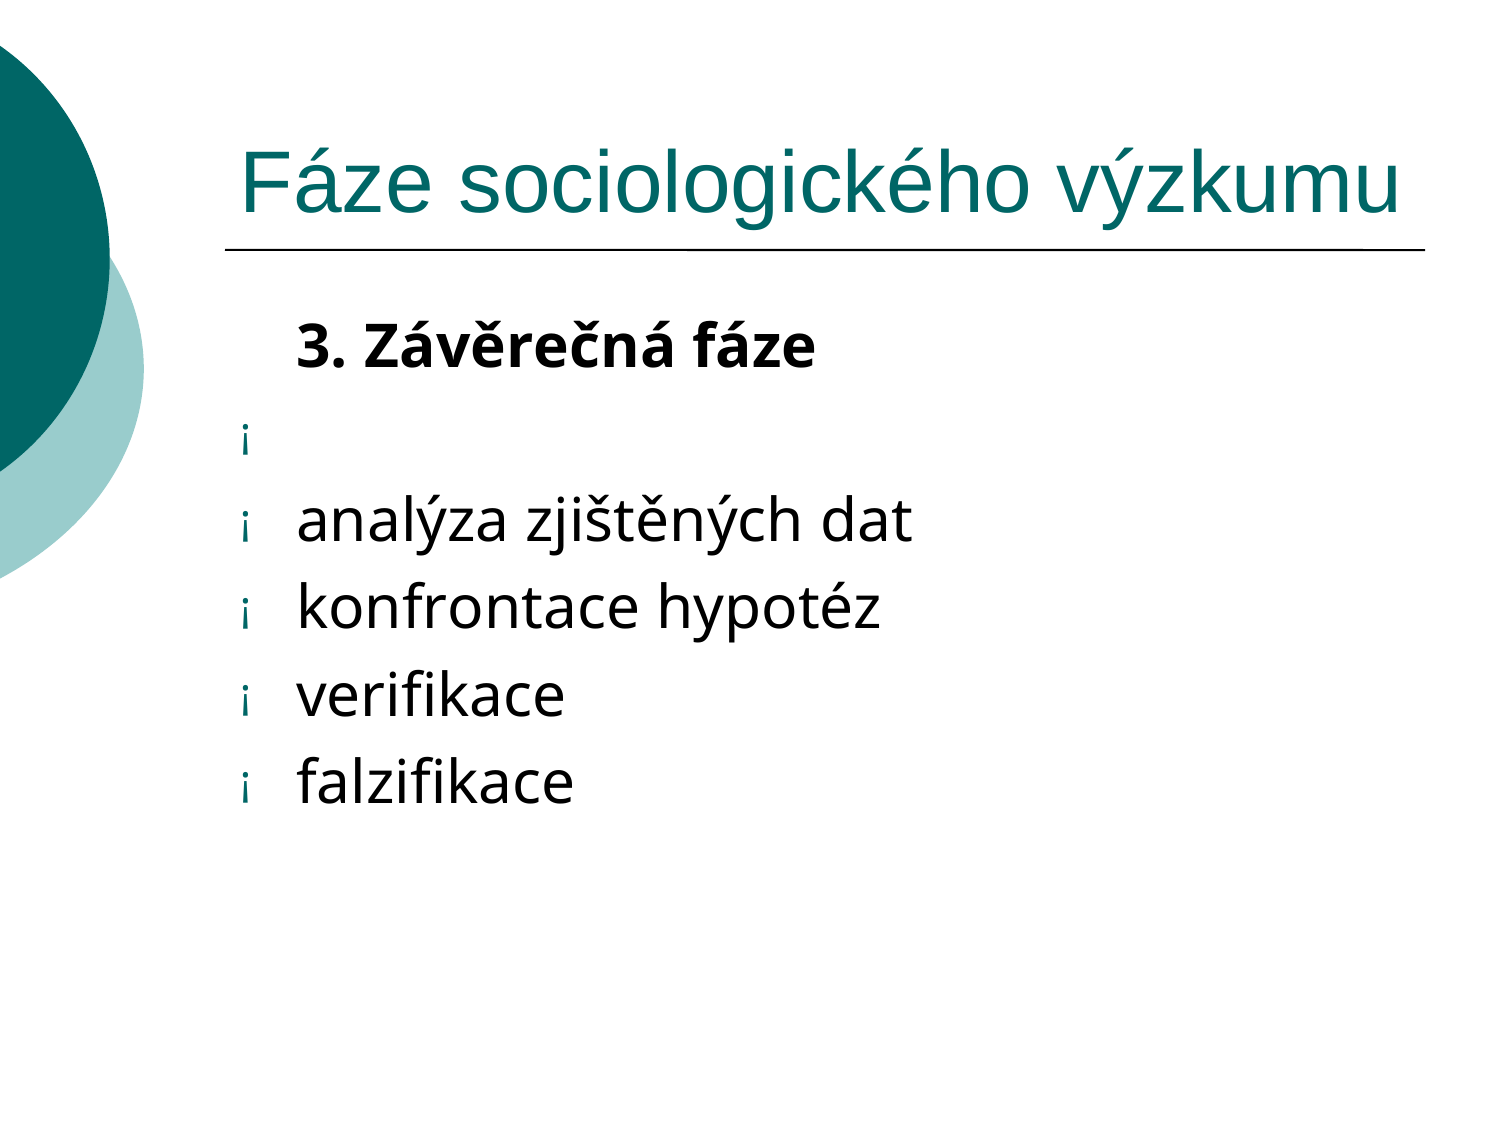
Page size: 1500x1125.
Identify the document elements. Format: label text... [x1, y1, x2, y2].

title Fáze sociologického výzkumu [224, 49, 1425, 237]
list 3. Závěrečná fáze analýza zjištěných dat konfrontace hypotéz verifikace falzifikace [224, 299, 1425, 975]
